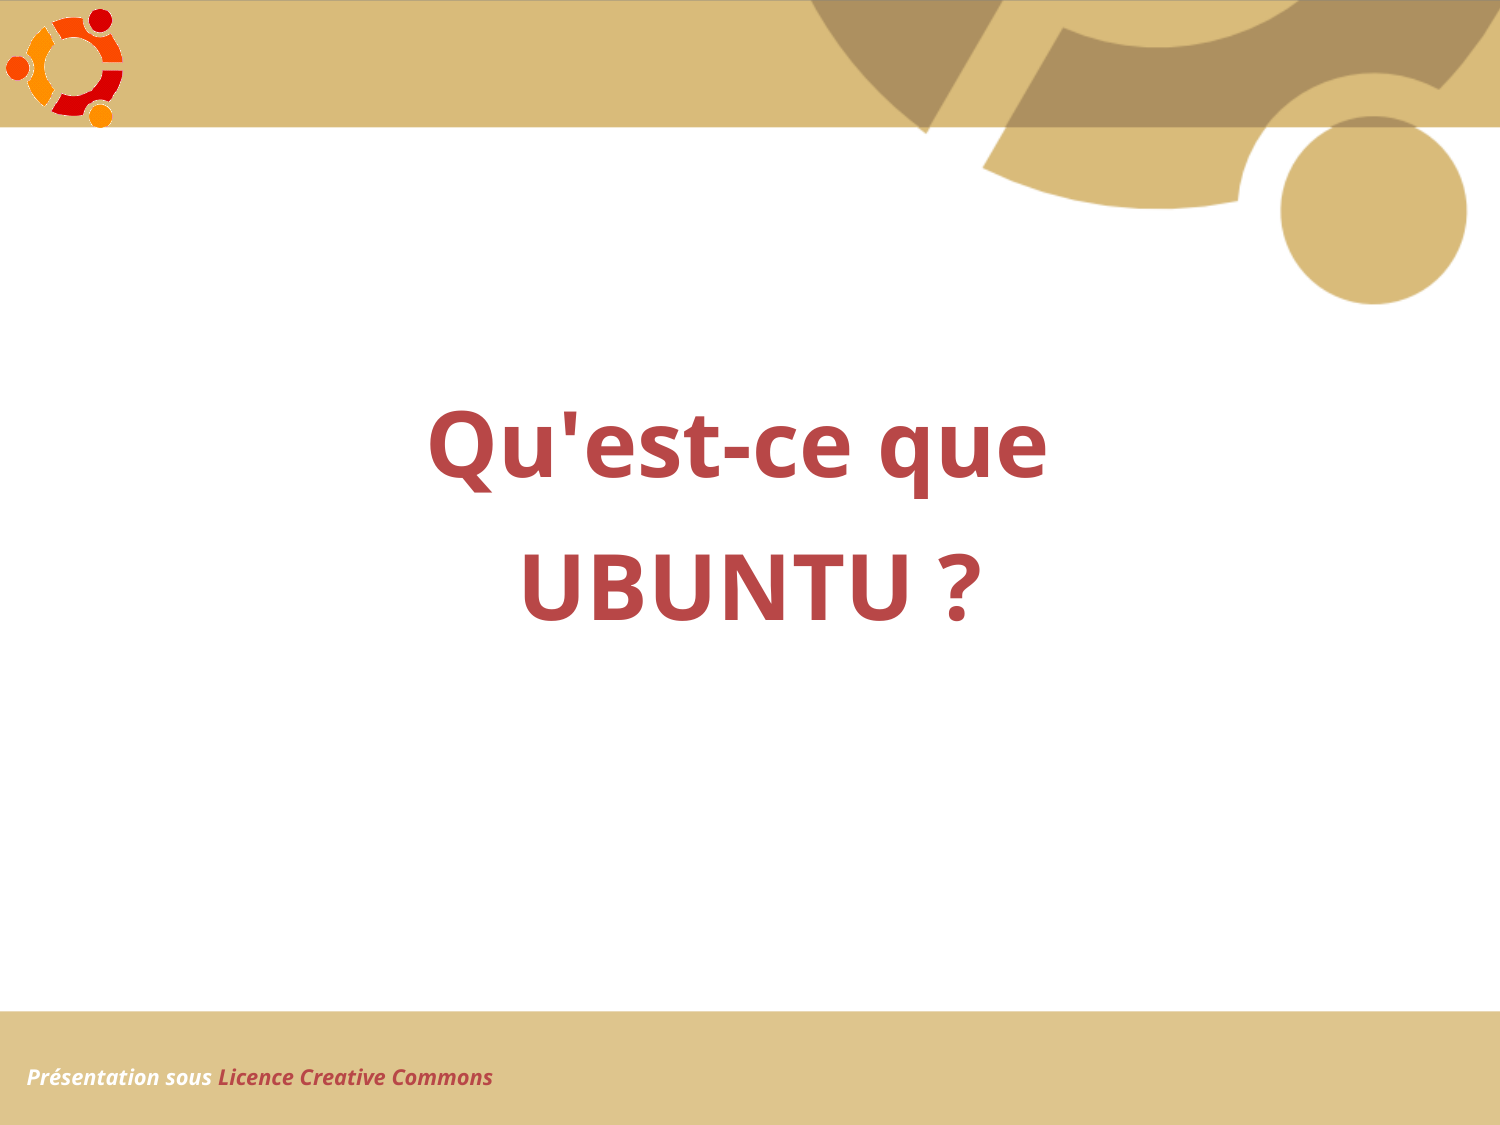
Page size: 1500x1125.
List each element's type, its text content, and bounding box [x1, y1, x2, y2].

subtitle Qu'est-ce que UBUNTU ? [75, 262, 1425, 963]
picture [0, 0, 1500, 557]
